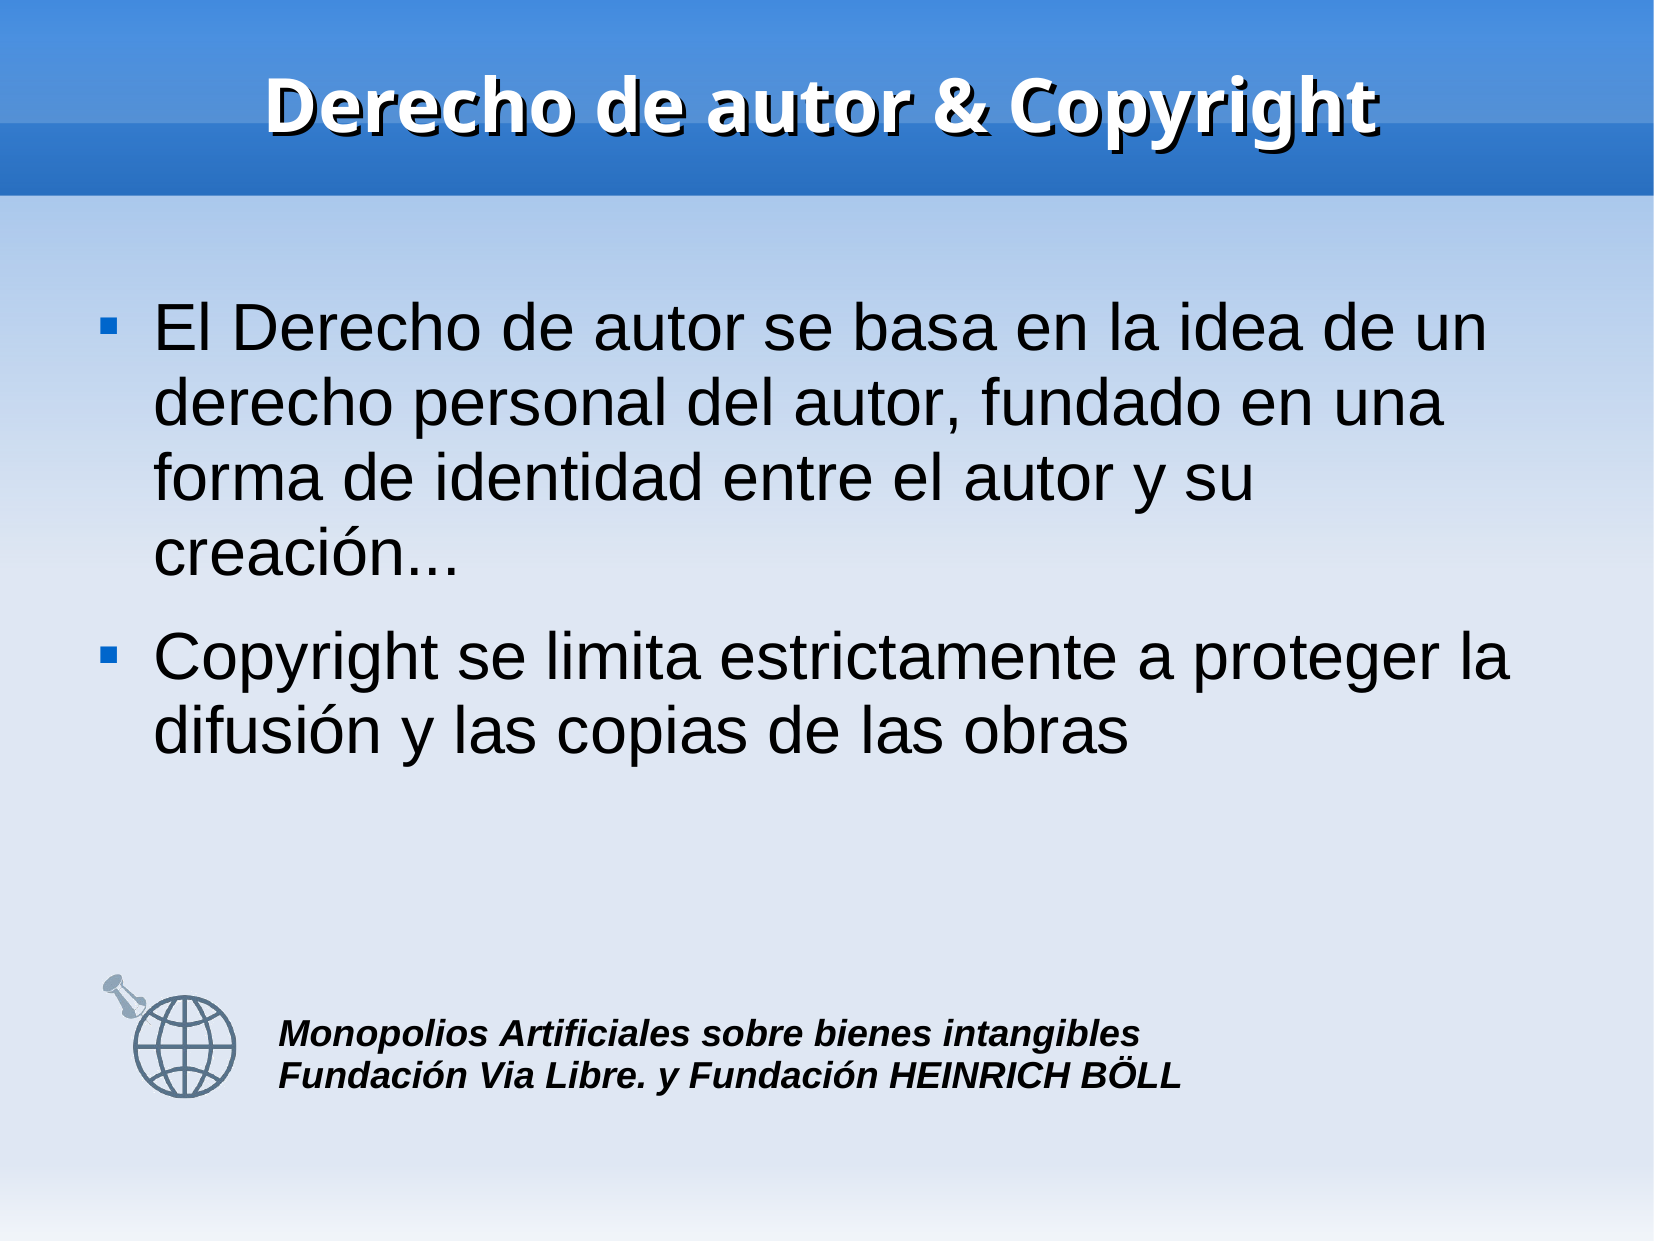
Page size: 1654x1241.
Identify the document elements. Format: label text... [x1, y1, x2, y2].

text_box Monopolios Artificiales sobre bienes intangibles Fundación Via Libre. y Fundación HEINRICH BÖLL [263, 1004, 1210, 1105]
list El Derecho de autor se basa en la idea de un derecho personal del autor, fundado en una forma de identidad entre el autor y su creación... Copyright se limita estrictamente a proteger la difusión y las copias de las obras [82, 290, 1571, 1094]
picture [0, 0, 1654, 1241]
title Derecho de autor & Copyright [76, 7, 1565, 200]
